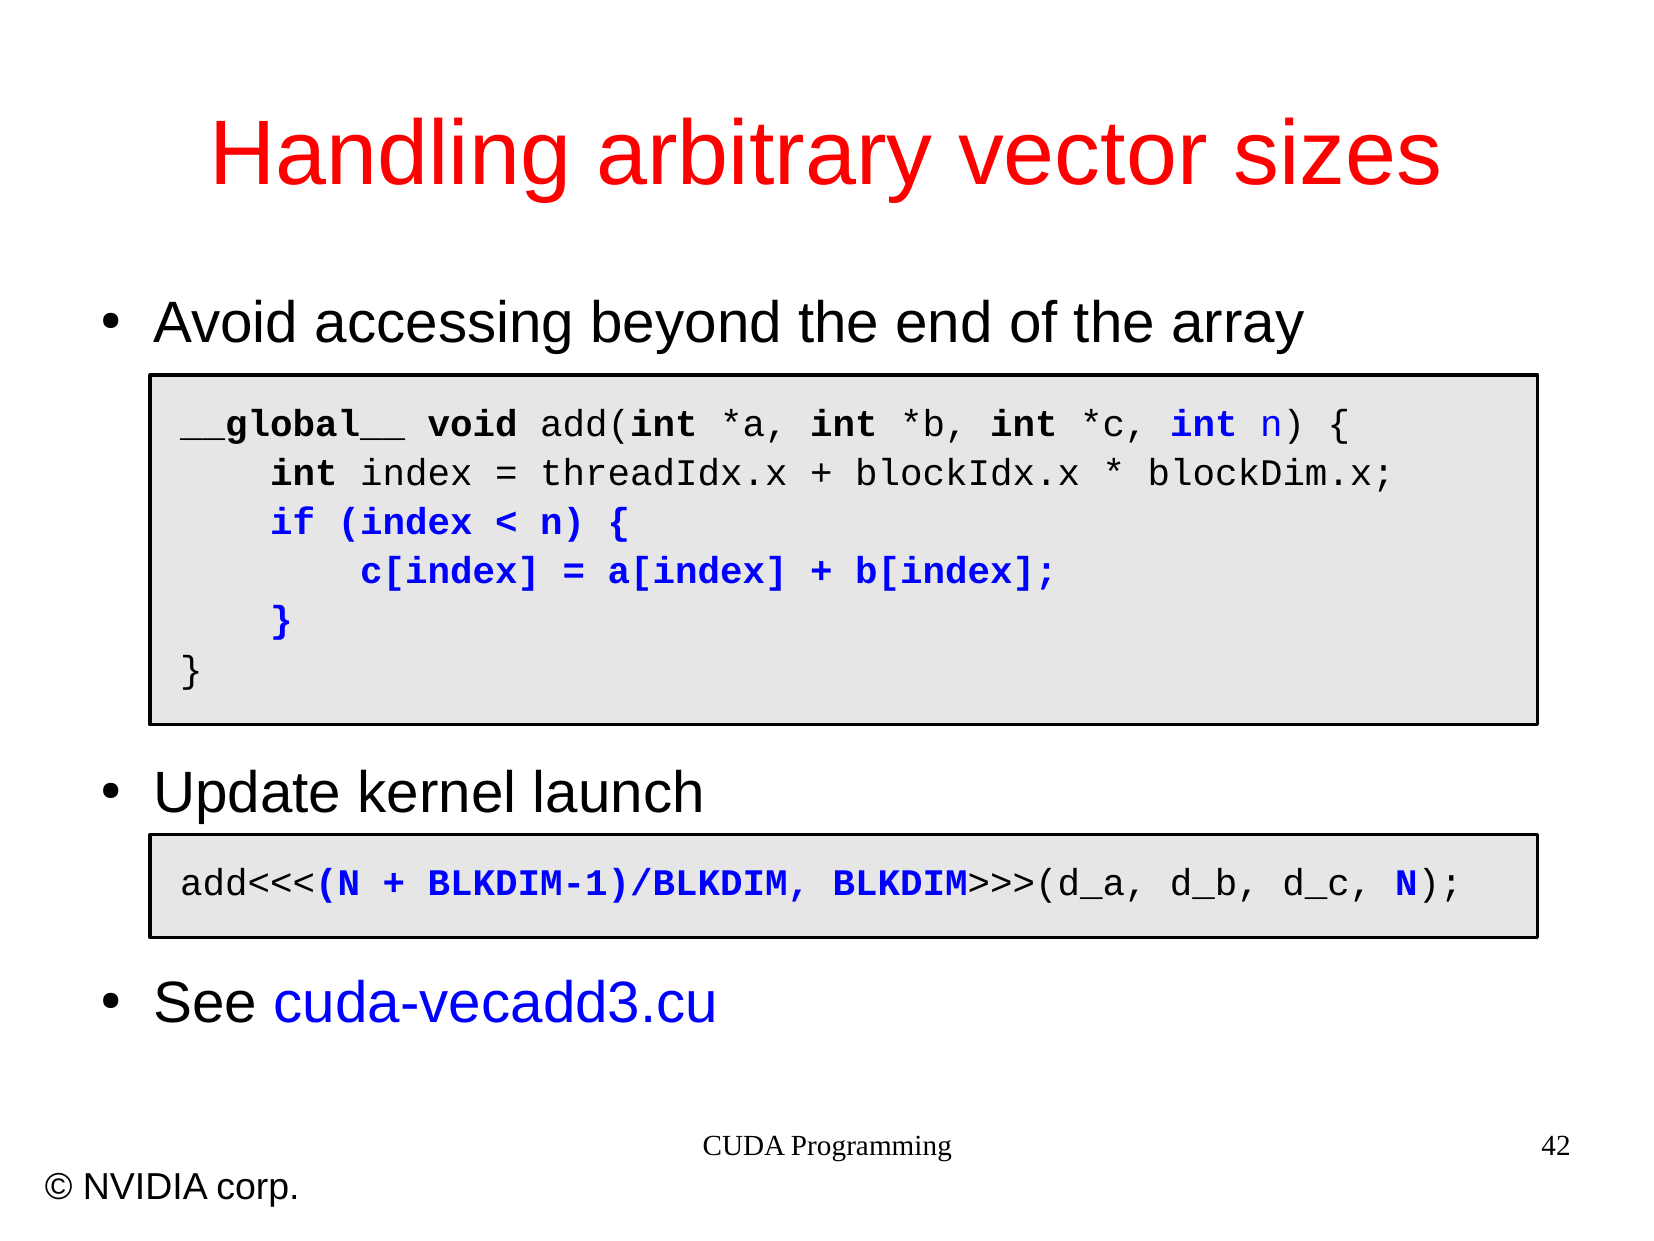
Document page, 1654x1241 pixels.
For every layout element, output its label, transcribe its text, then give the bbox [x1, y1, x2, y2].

text_box © NVIDIA corp. [30, 1158, 331, 1216]
title Handling arbitrary vector sizes [82, 49, 1571, 257]
list Avoid accessing beyond the end of the array Update kernel launch See cuda-vecadd3.cu [82, 290, 1571, 1109]
text_box add<<<(N + BLKDIM-1)/BLKDIM, BLKDIM>>>(d_a, d_b, d_c, N); [150, 834, 1538, 938]
text_box __global__ void add(int *a, int *b, int *c, int n) { int index = threadIdx.x + blockIdx.x * blockDim.x; if (index < n) { c[index] = a[index] + b[index]; } } [150, 375, 1538, 725]
